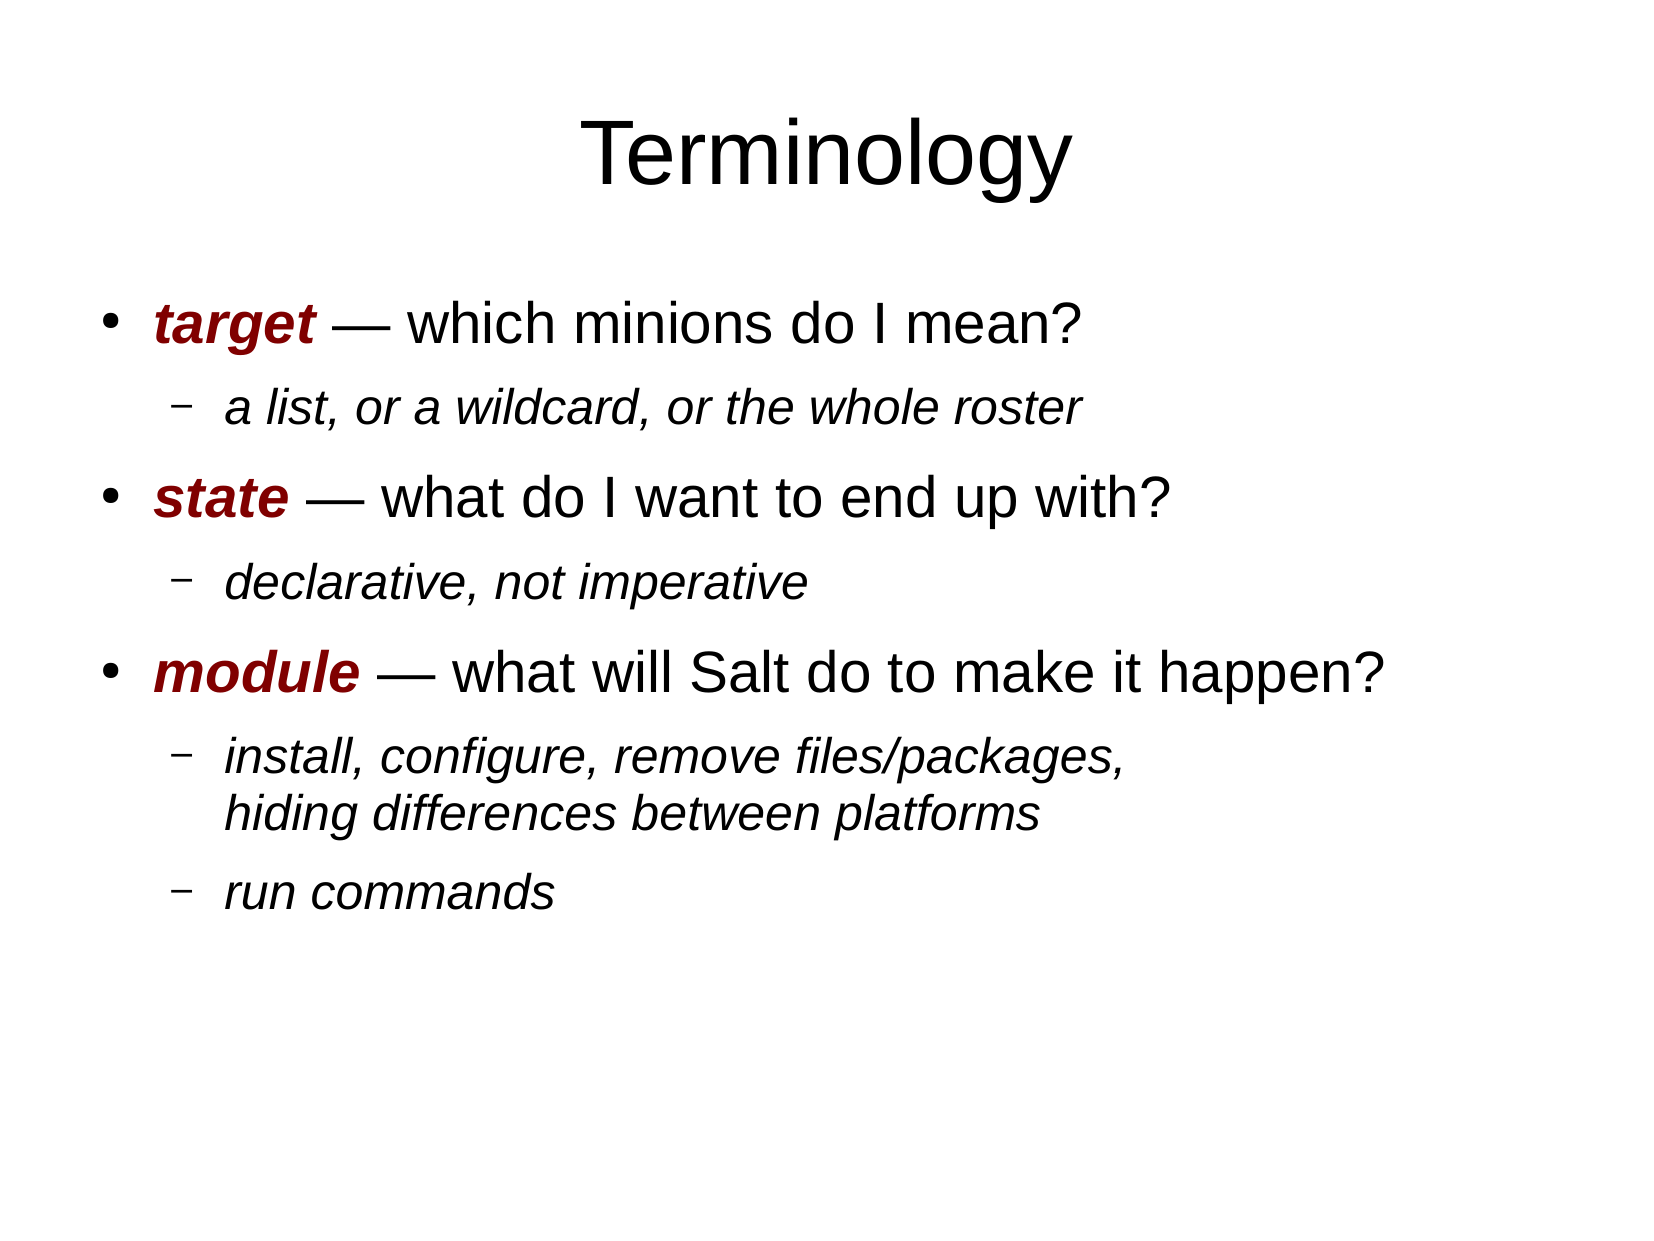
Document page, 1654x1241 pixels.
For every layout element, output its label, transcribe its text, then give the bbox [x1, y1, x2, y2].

list target — which minions do I mean? a list, or a wildcard, or the whole roster state — what do I want to end up with? declarative, not imperative module — what will Salt do to make it happen? install, configure, remove files/packages, hiding differences between platforms run commands [82, 290, 1571, 1010]
title Terminology [82, 49, 1571, 257]
